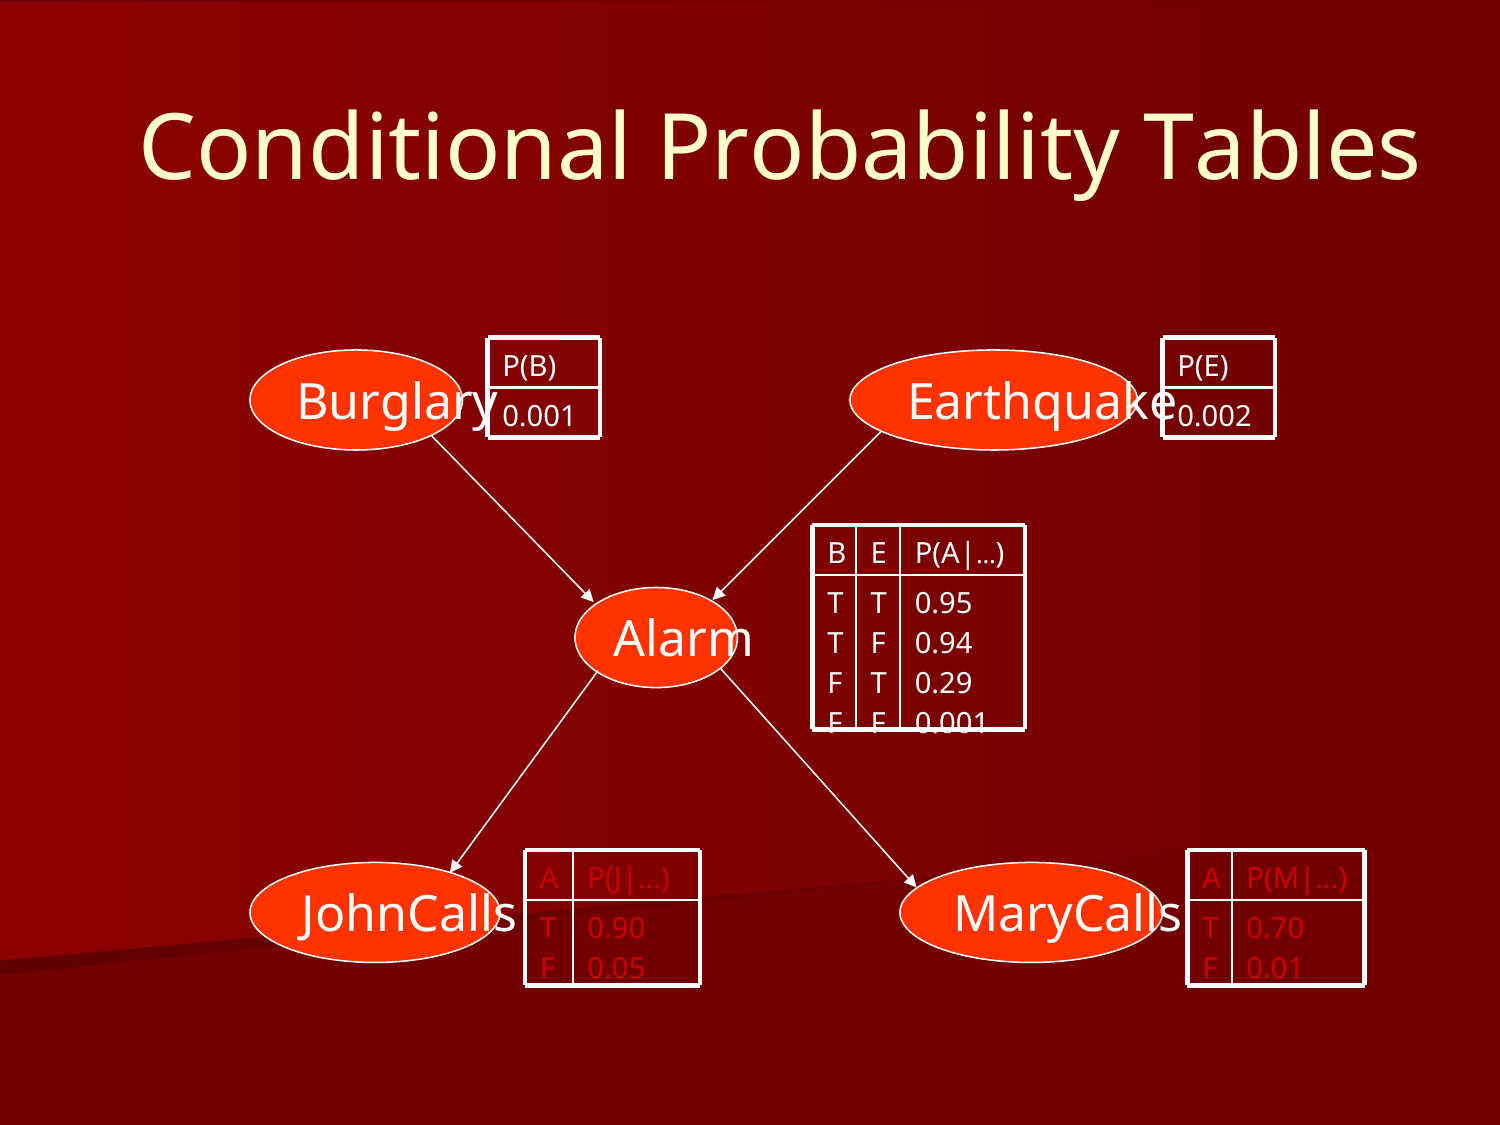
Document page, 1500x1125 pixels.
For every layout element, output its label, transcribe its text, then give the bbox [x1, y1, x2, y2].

text_box TFTF [857, 576, 899, 727]
text_box MaryCalls [899, 862, 1163, 963]
text_box JohnCalls [249, 862, 500, 963]
text_box 0.001 [490, 389, 598, 435]
text_box P(B) [490, 340, 598, 386]
text_box Earthquake [849, 349, 1127, 451]
text_box TF [527, 901, 572, 983]
text_box TTFF [815, 576, 855, 727]
text_box Alarm [574, 587, 737, 688]
text_box 0.90 0.05 [574, 901, 698, 983]
text_box A [527, 852, 572, 899]
text_box E [857, 527, 899, 574]
text_box P(J|…) [574, 852, 698, 899]
text_box Alarm [733, 633, 738, 654]
text_box Burglary [249, 349, 462, 451]
text_box B [815, 527, 855, 574]
text_box P(E) [1165, 340, 1273, 386]
text_box A [1190, 852, 1231, 899]
text_box 0.70 0.01 [1233, 901, 1362, 983]
text_box 0.002 [1165, 389, 1273, 435]
text_box P(A|…) [901, 527, 1023, 574]
text_box P(M|…) [1233, 852, 1362, 899]
text_box 0.95 0.94 0.29 0.001 [901, 576, 1023, 727]
text_box TF [1190, 901, 1231, 983]
title Conditional Probability Tables [99, 49, 1463, 238]
